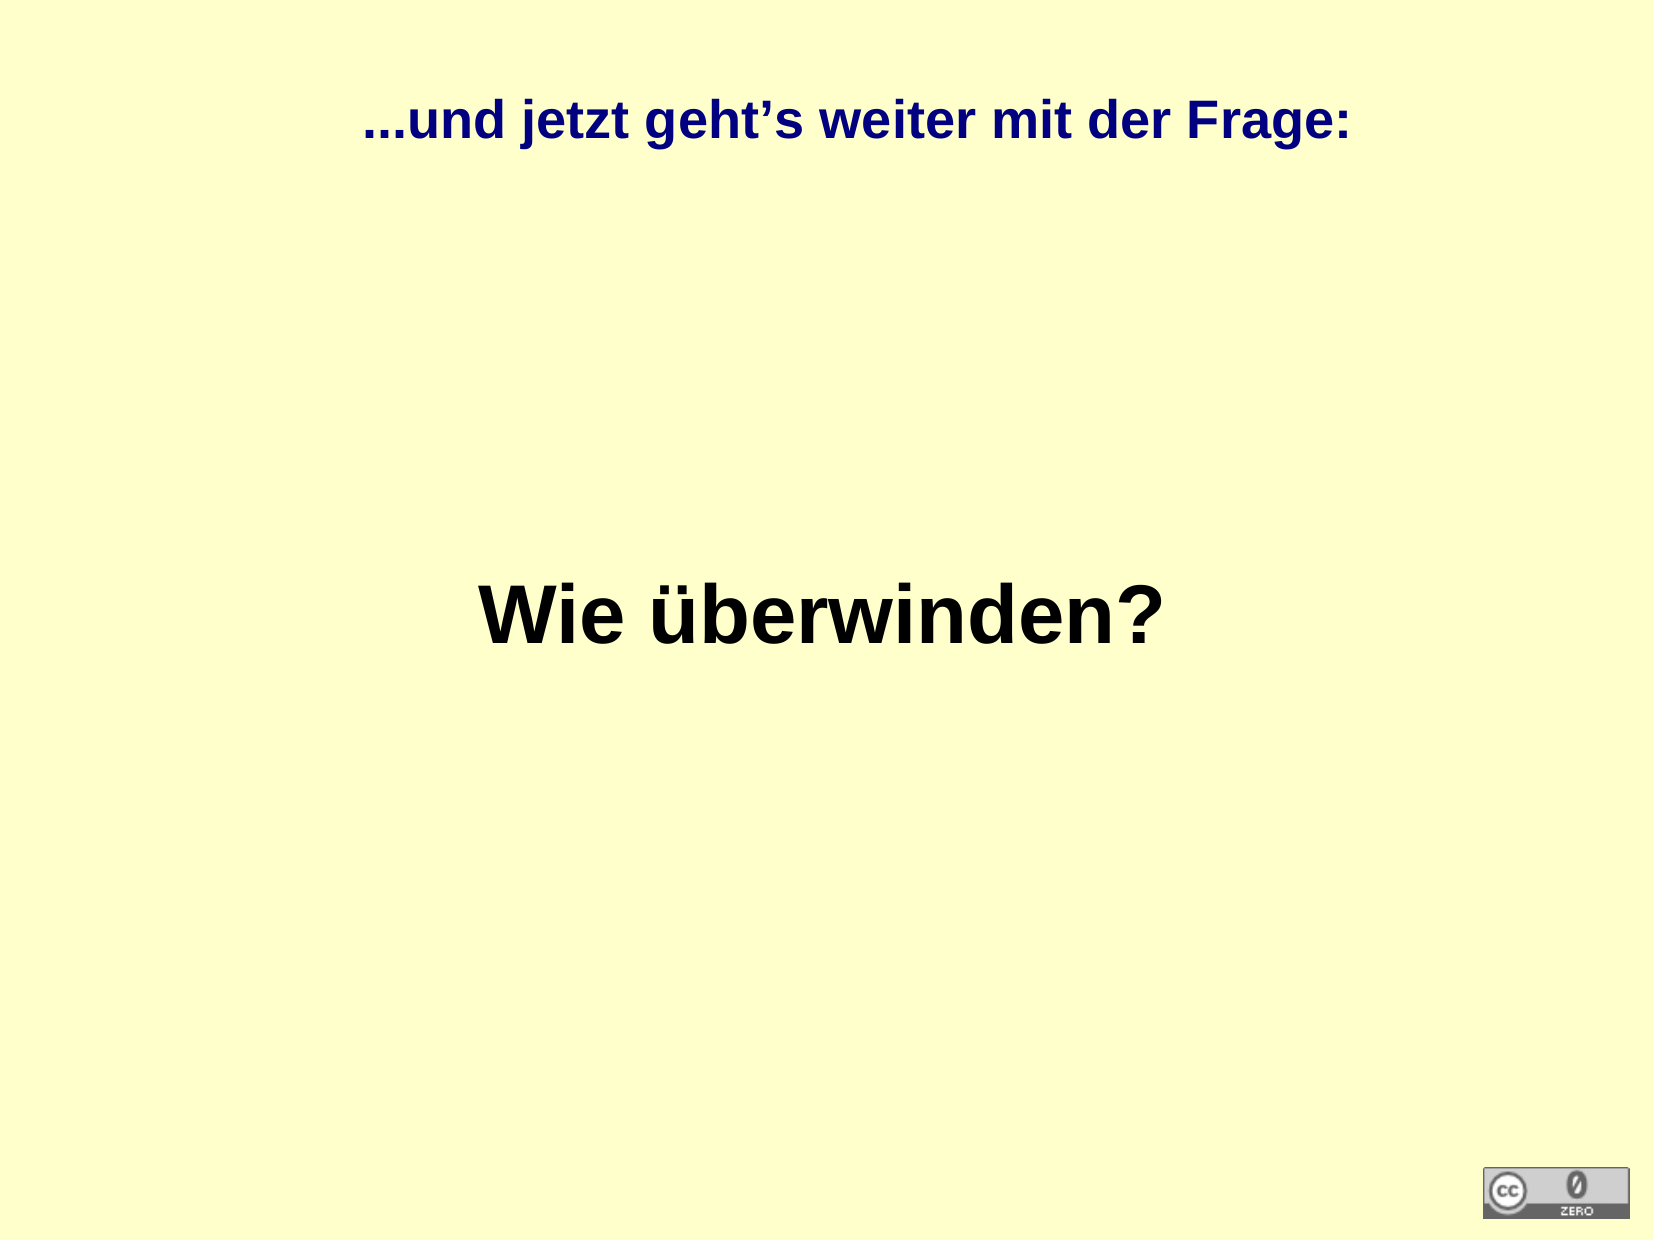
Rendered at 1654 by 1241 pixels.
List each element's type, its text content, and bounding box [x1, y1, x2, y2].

picture [1483, 1167, 1630, 1219]
text_box Wie überwinden? [463, 561, 1182, 670]
title ...und jetzt geht’s weiter mit der Frage: [121, 61, 1595, 178]
